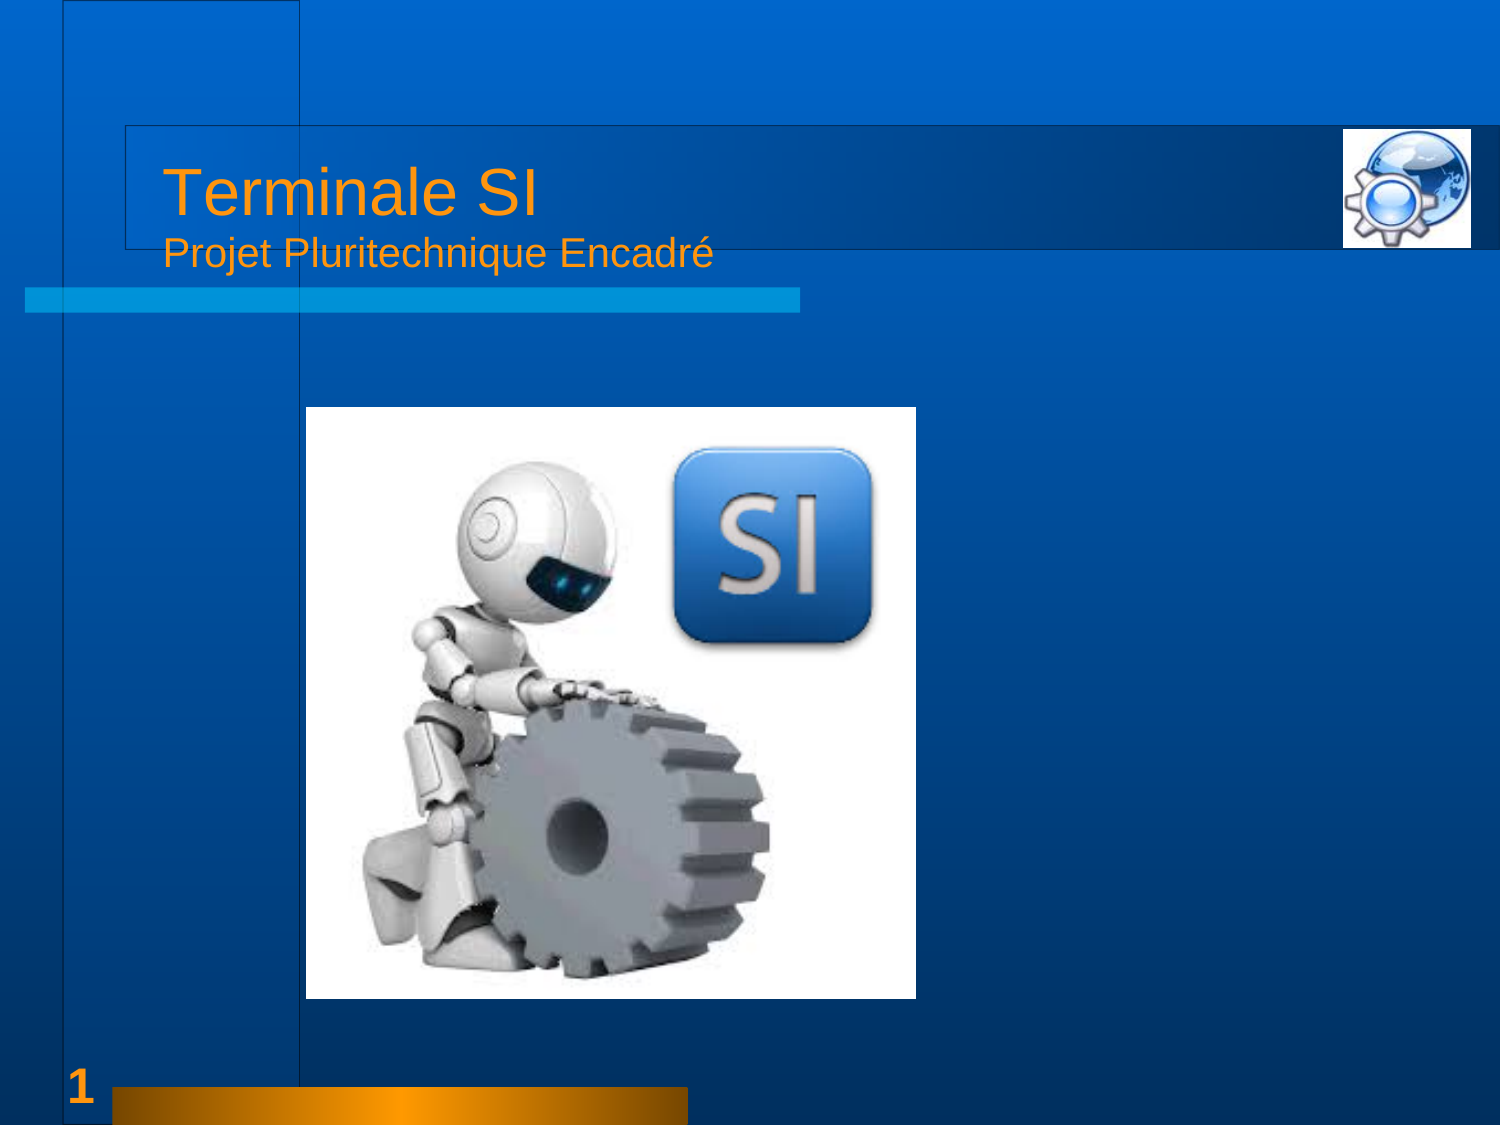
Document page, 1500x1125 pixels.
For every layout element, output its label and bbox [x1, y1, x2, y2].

picture [1343, 129, 1471, 248]
picture [306, 407, 916, 999]
